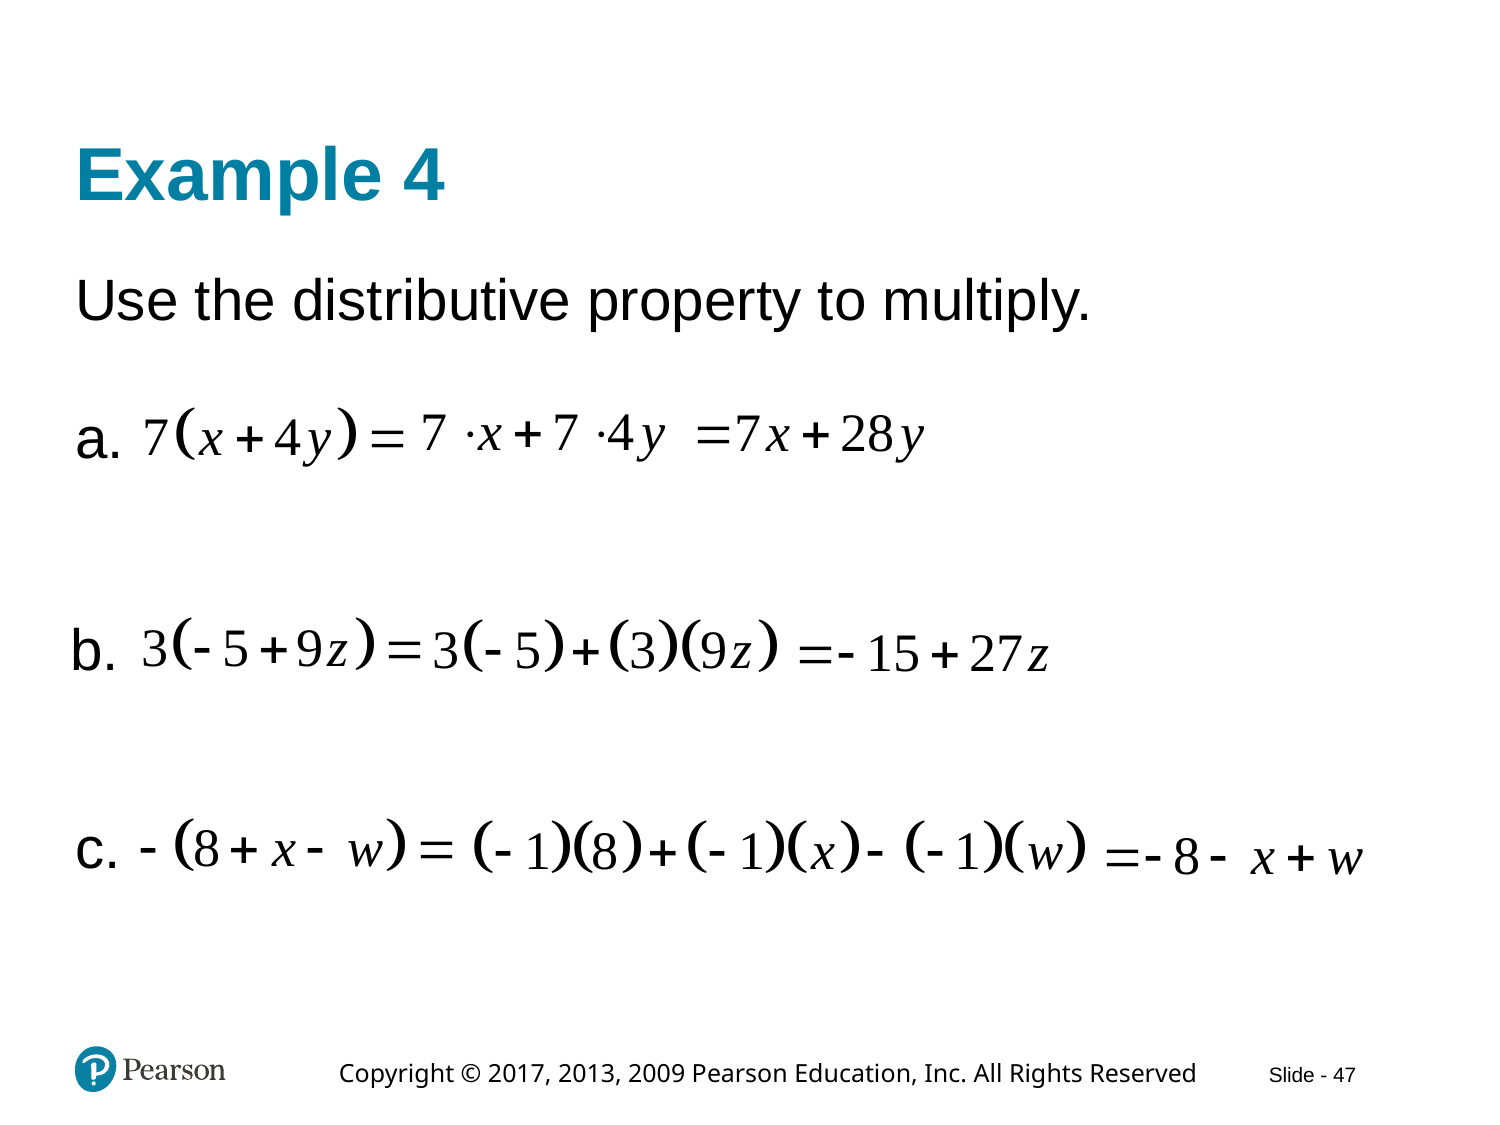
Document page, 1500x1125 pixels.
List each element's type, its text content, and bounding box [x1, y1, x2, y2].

chart [1098, 832, 1366, 881]
list b. [70, 612, 125, 688]
title Example 4 [75, 35, 1425, 216]
list a. [75, 399, 125, 475]
chart [470, 817, 1086, 895]
list Use the distributive property to multiply. [75, 262, 1425, 338]
chart [140, 403, 401, 481]
chart [135, 814, 449, 892]
chart [139, 614, 417, 692]
list c. [75, 810, 125, 873]
chart [791, 629, 1054, 678]
chart [430, 616, 779, 694]
chart [689, 409, 929, 469]
chart [417, 409, 671, 468]
